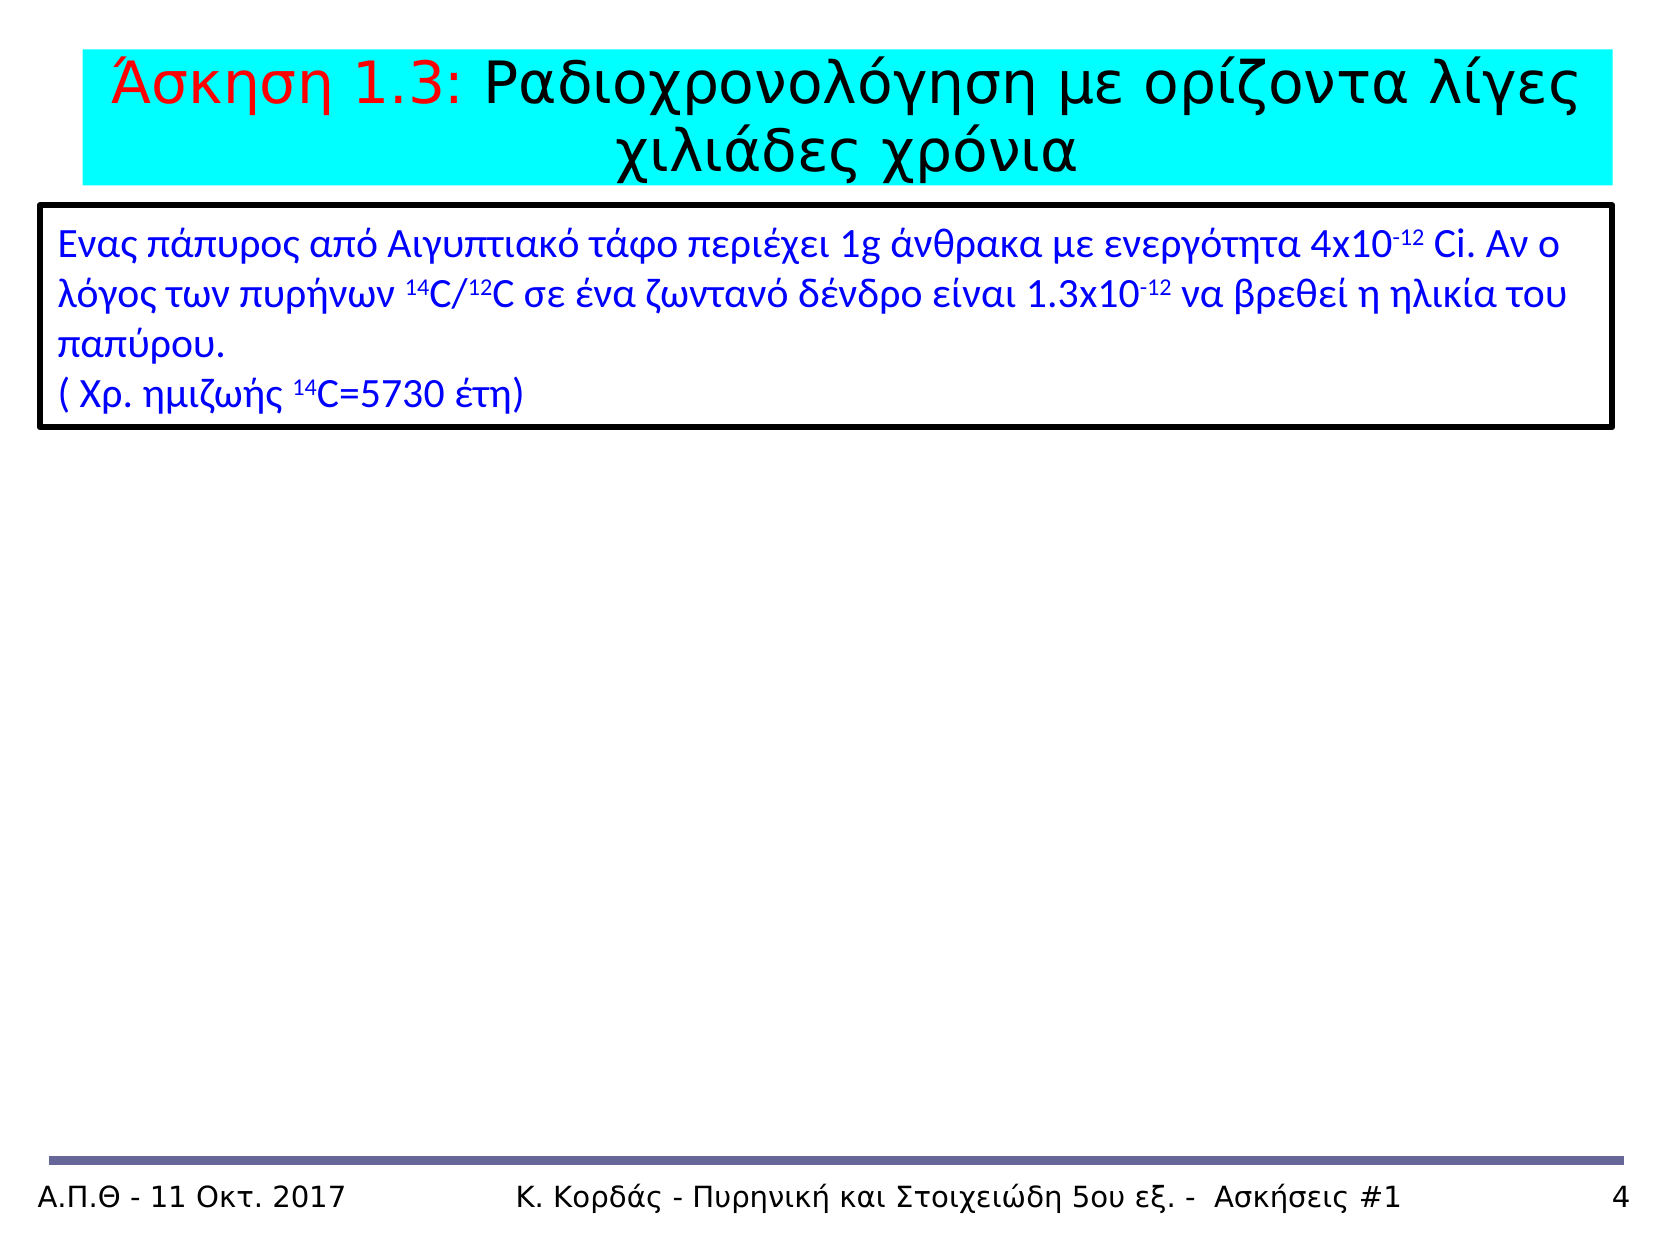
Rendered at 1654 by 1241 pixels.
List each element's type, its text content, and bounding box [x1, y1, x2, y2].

title Άσκηση 1.3: Ραδιοχρονολόγηση με ορίζοντα λίγες χιλιάδες χρόνια [82, 49, 1613, 186]
text_box Ενας πάπυρος από Αιγυπτιακό τάφο περιέχει 1g άνθρακα με ενεργότητα 4x10-12 Ci. Αν ο λόγος των πυρήνων 14C/12C σε ένα ζωντανό δένδρο είναι 1.3x10-12 να βρεθεί η ηλικία του παπύρου. ( Χρ. ημιζωής 14C=5730 έτη) [39, 205, 1613, 427]
